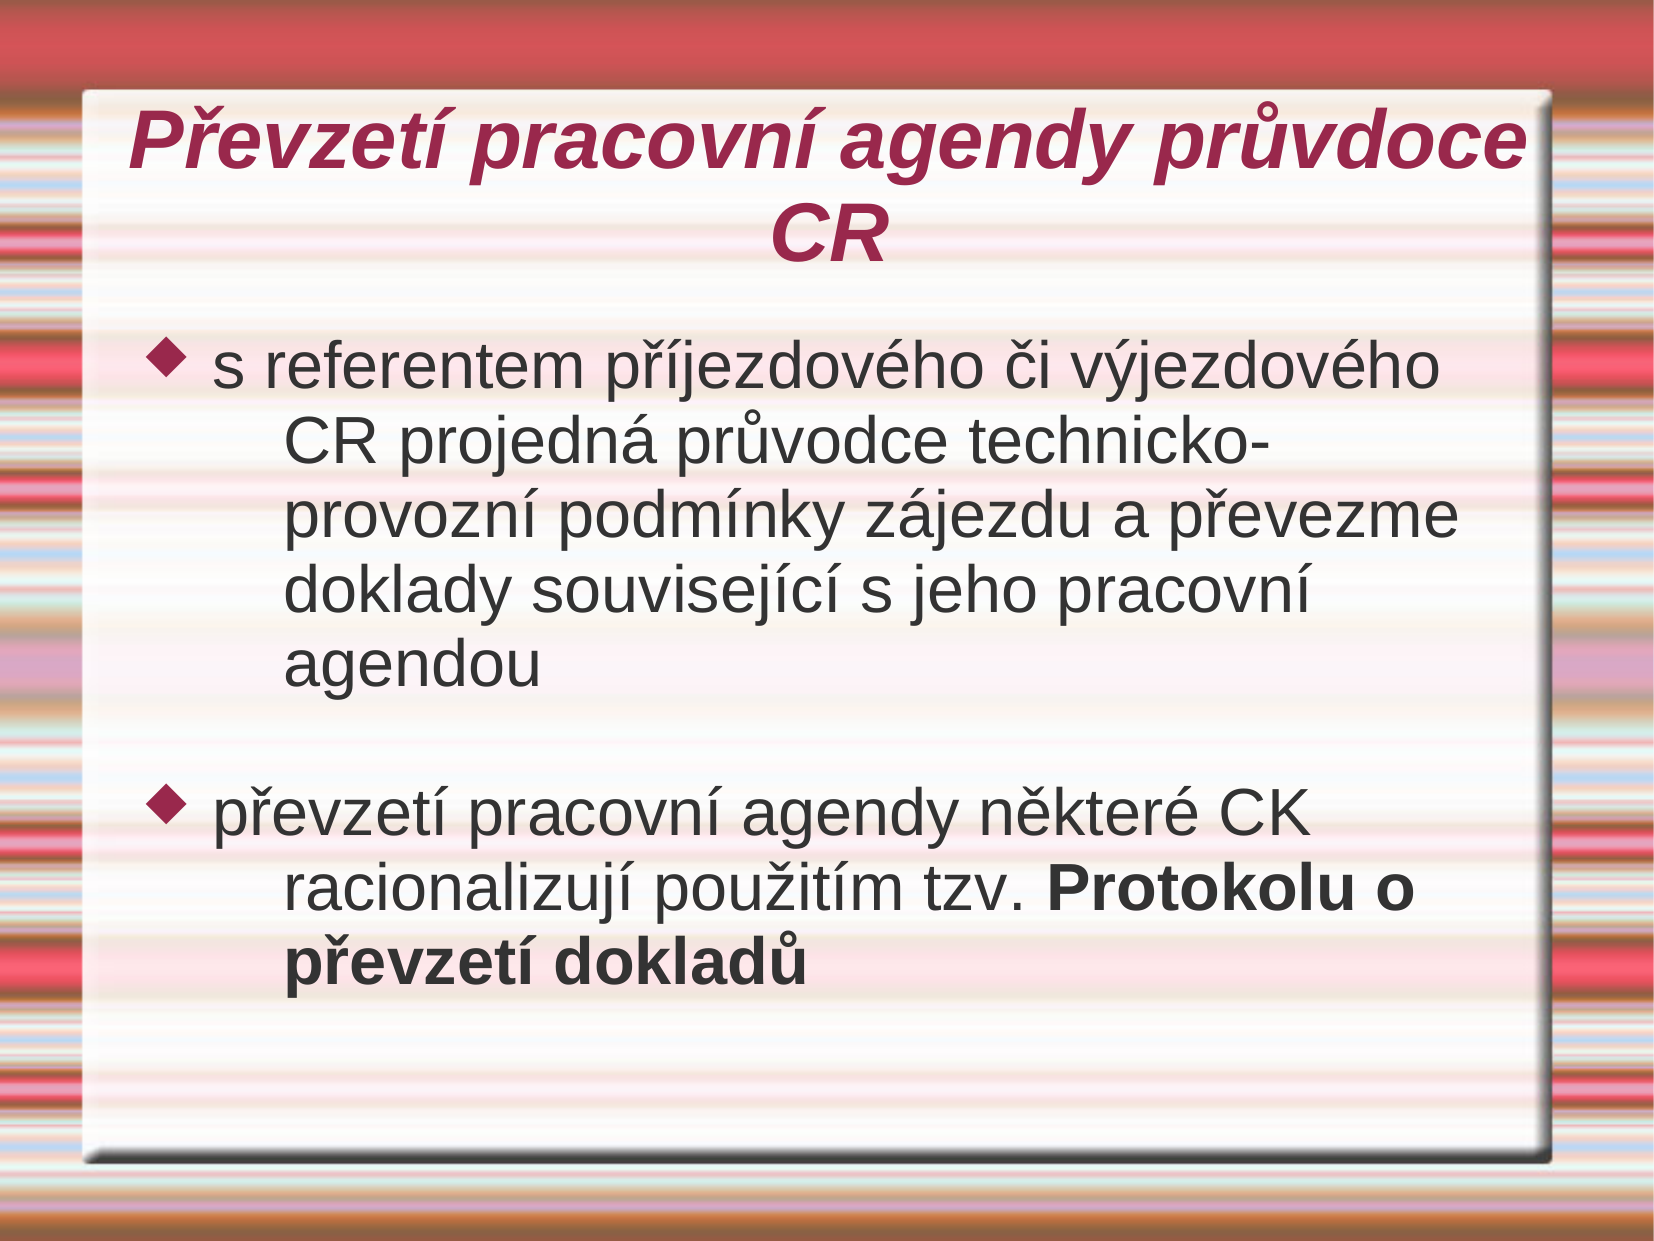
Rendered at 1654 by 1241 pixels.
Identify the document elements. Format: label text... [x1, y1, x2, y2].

list s referentem příjezdového či výjezdového CR projedná průvodce technicko-provozní podmínky zájezdu a převezme doklady související s jeho pracovní agendou převzetí pracovní agendy některé CK racionalizují použitím tzv. Protokolu o převzetí dokladů [118, 324, 1516, 1118]
title Převzetí pracovní agendy průvdoce CR [123, 88, 1536, 275]
